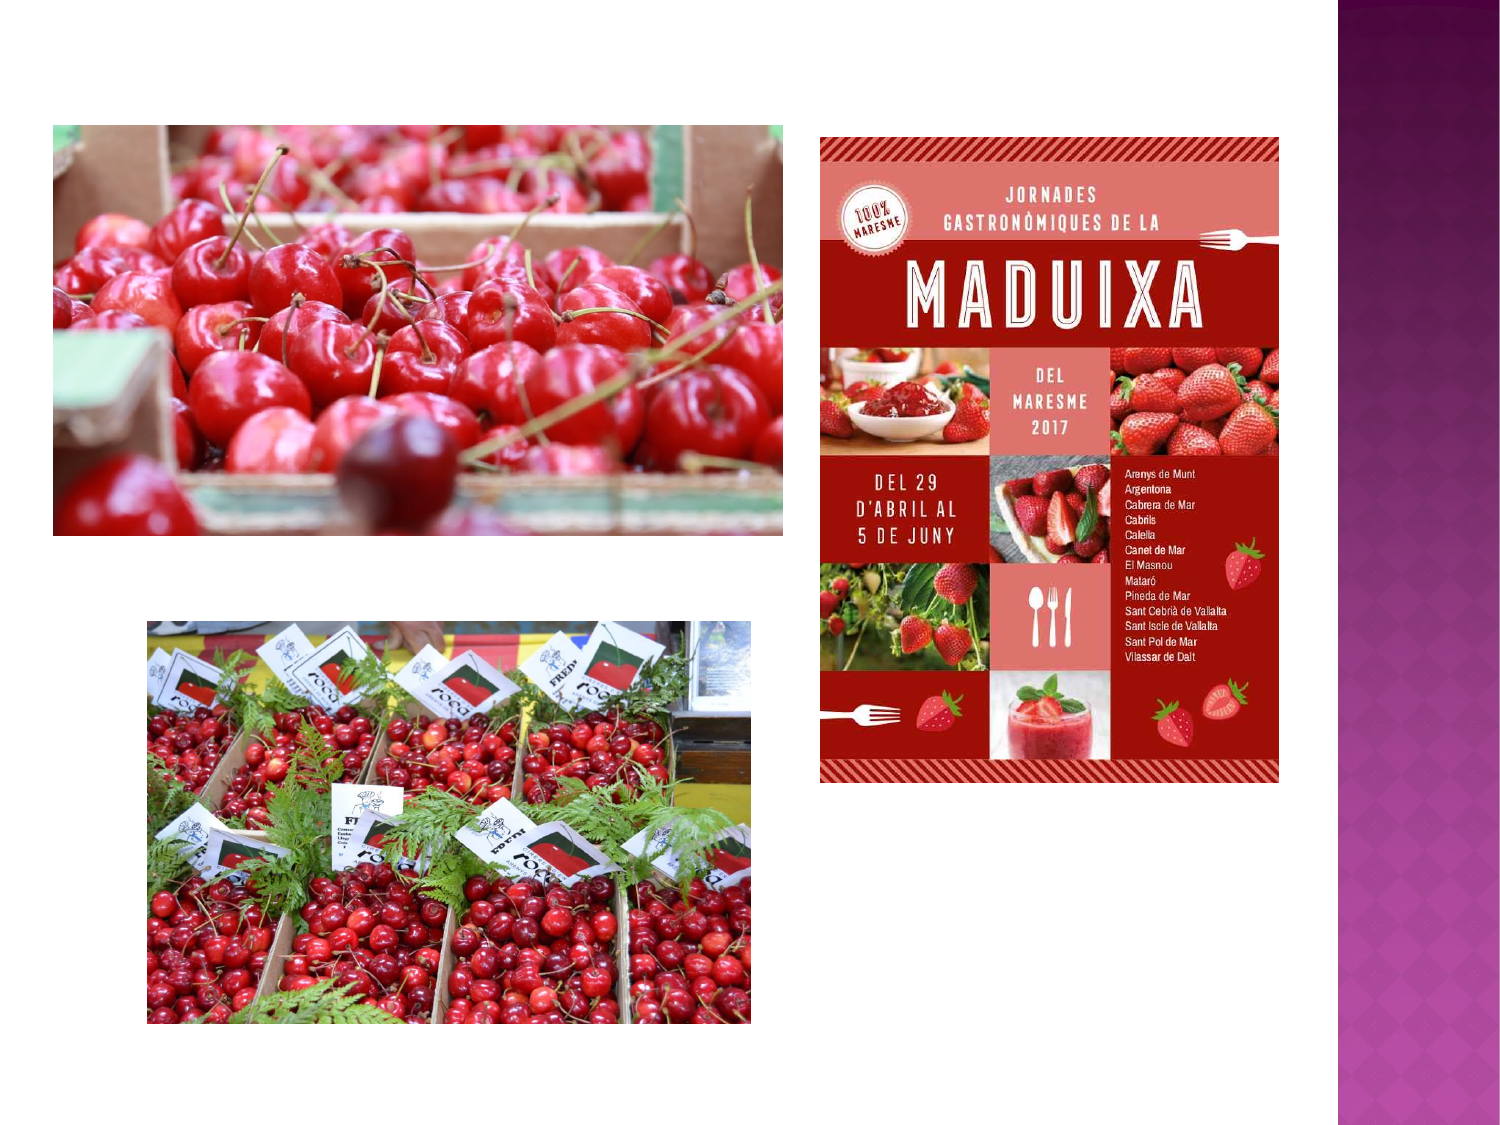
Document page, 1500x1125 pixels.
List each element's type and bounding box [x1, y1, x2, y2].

picture [820, 137, 1279, 783]
picture [53, 125, 783, 536]
picture [147, 621, 751, 1024]
